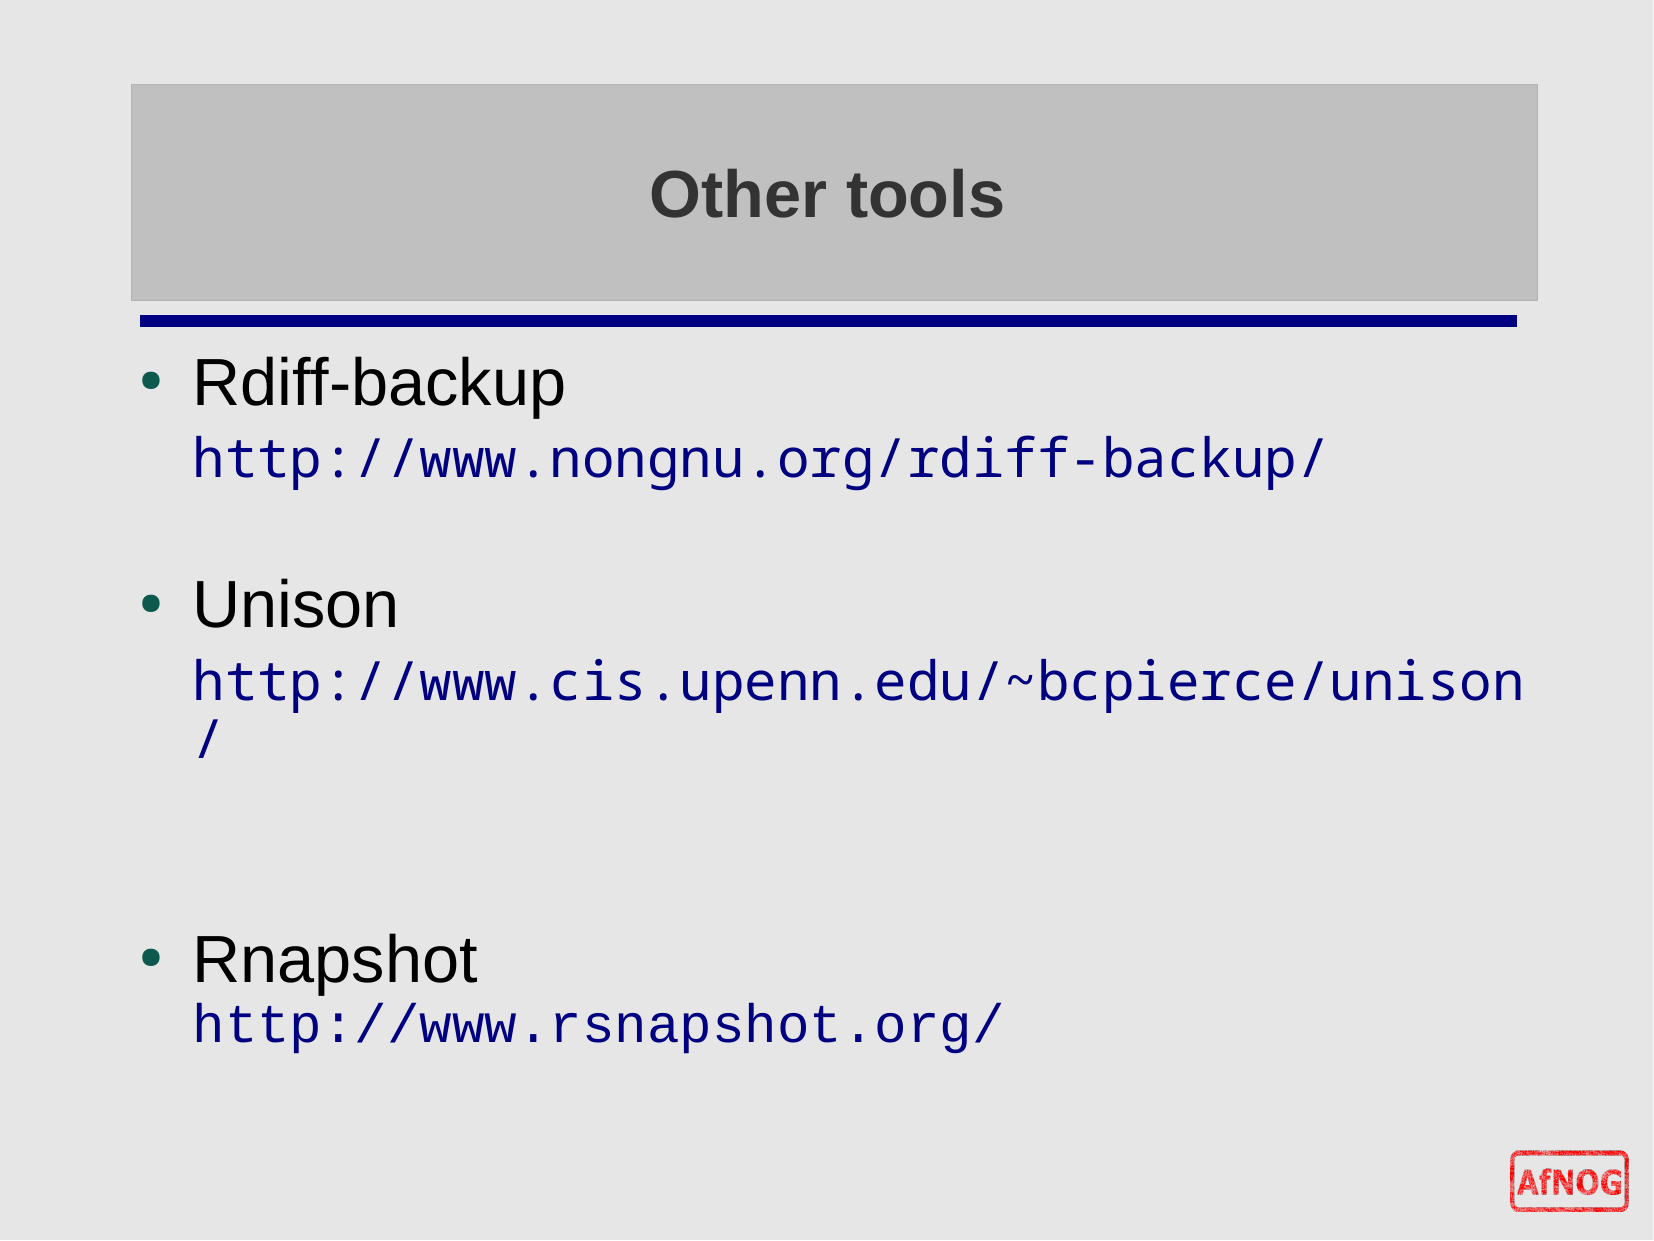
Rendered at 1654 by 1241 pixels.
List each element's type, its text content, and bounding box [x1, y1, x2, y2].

title Other tools [121, 91, 1534, 299]
picture [1510, 1150, 1629, 1212]
list Rdiff-backup http://www.nongnu.org/rdiff-backup/ Unisonhttp://www.cis.upenn.edu/~bcpierce/unison/ Rnapshot http://www.rsnapshot.org/ [121, 344, 1534, 1127]
